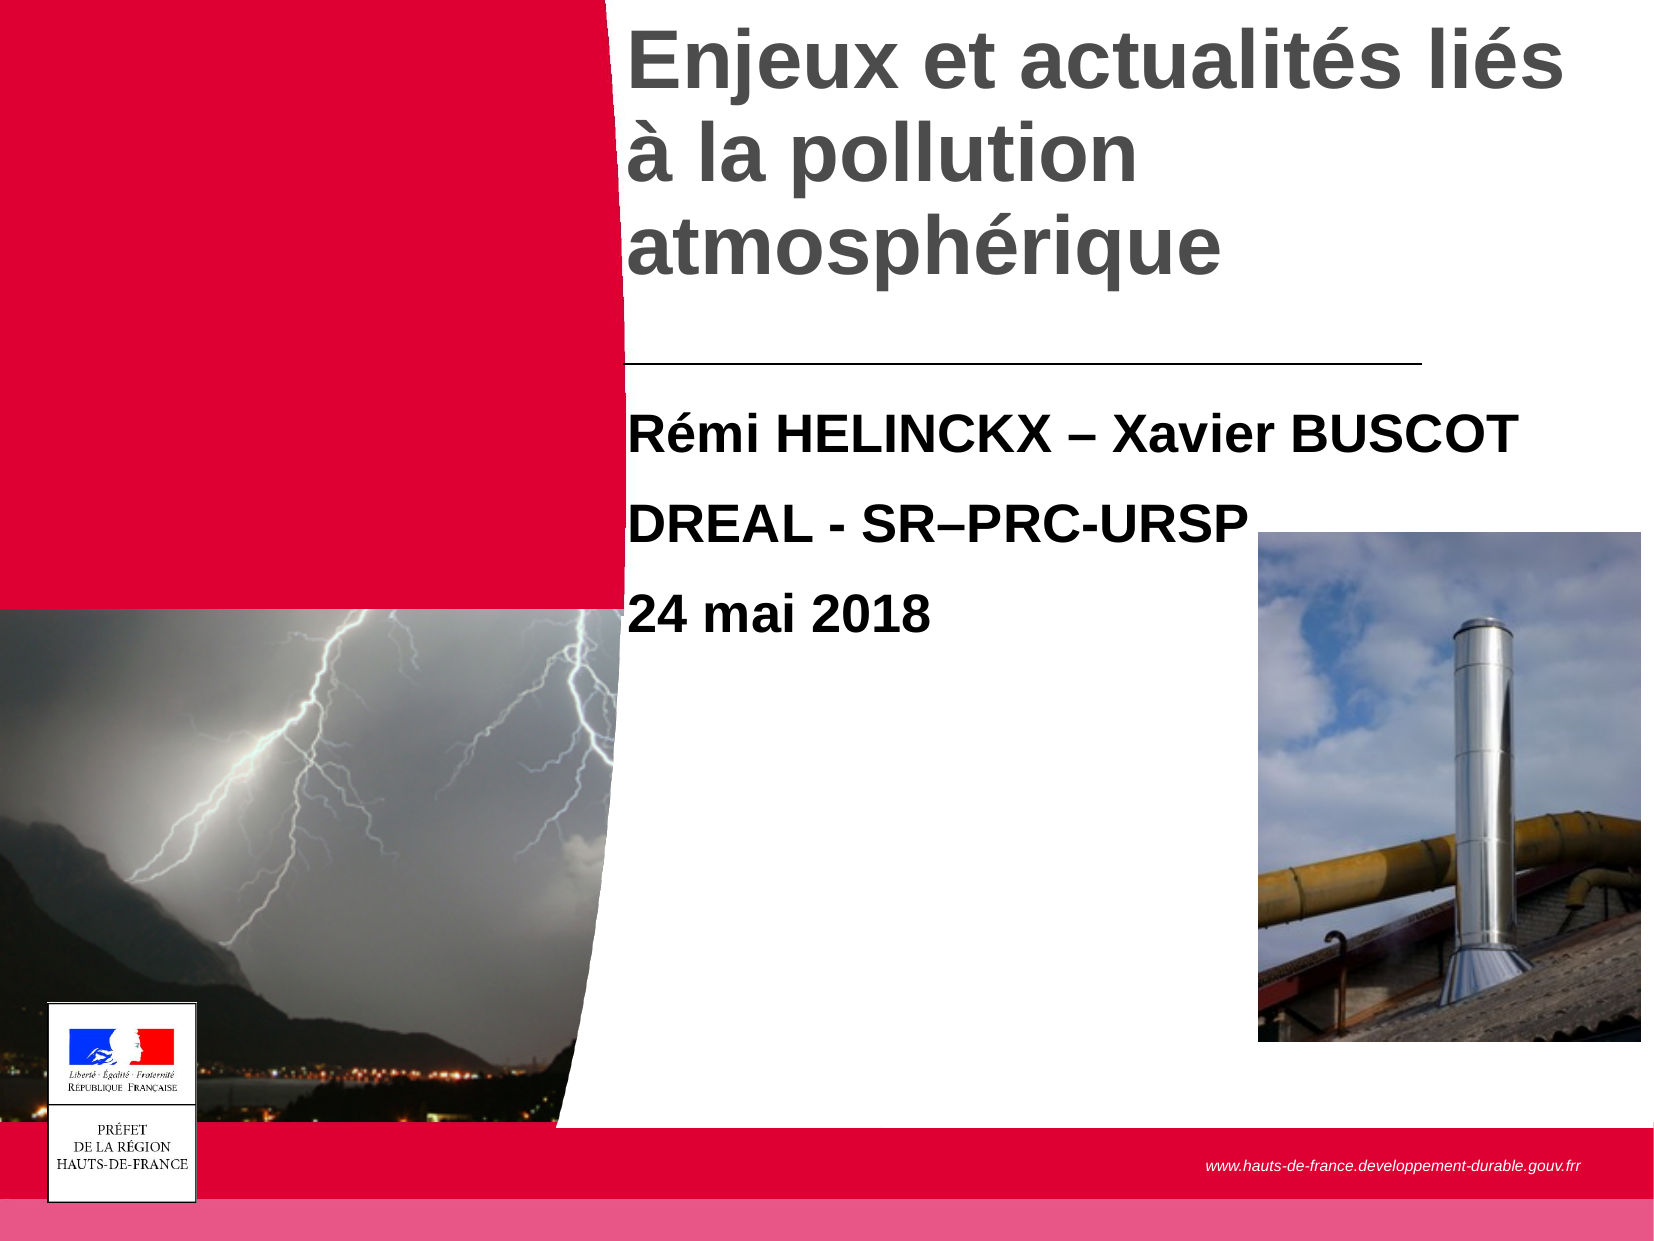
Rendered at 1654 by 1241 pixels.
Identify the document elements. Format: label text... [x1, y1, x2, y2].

title Enjeux et actualités liés à la pollution atmosphérique [626, 13, 1571, 293]
subtitle Rémi HELINCKX – Xavier BUSCOT DREAL - SR–PRC-URSP 24 mai 2018 [627, 372, 1578, 674]
picture [0, 0, 1654, 1241]
